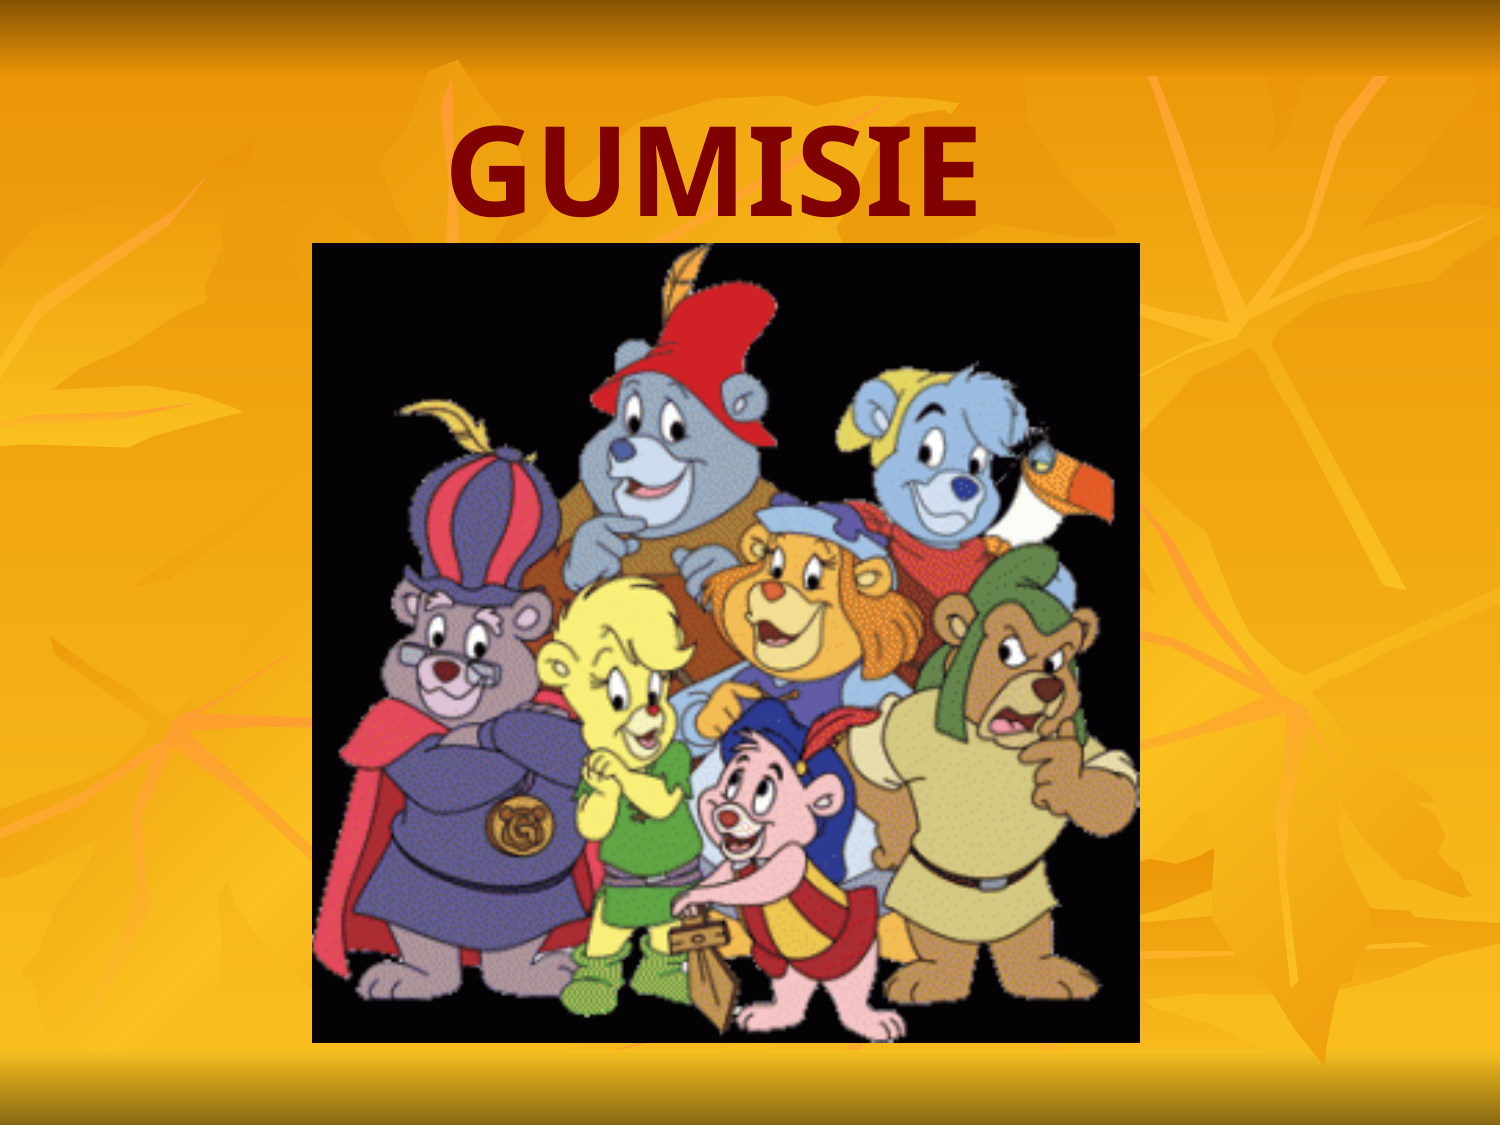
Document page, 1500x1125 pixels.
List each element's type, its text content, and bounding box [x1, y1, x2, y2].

title GUMISIE [135, 78, 1317, 256]
picture [312, 243, 1140, 1043]
